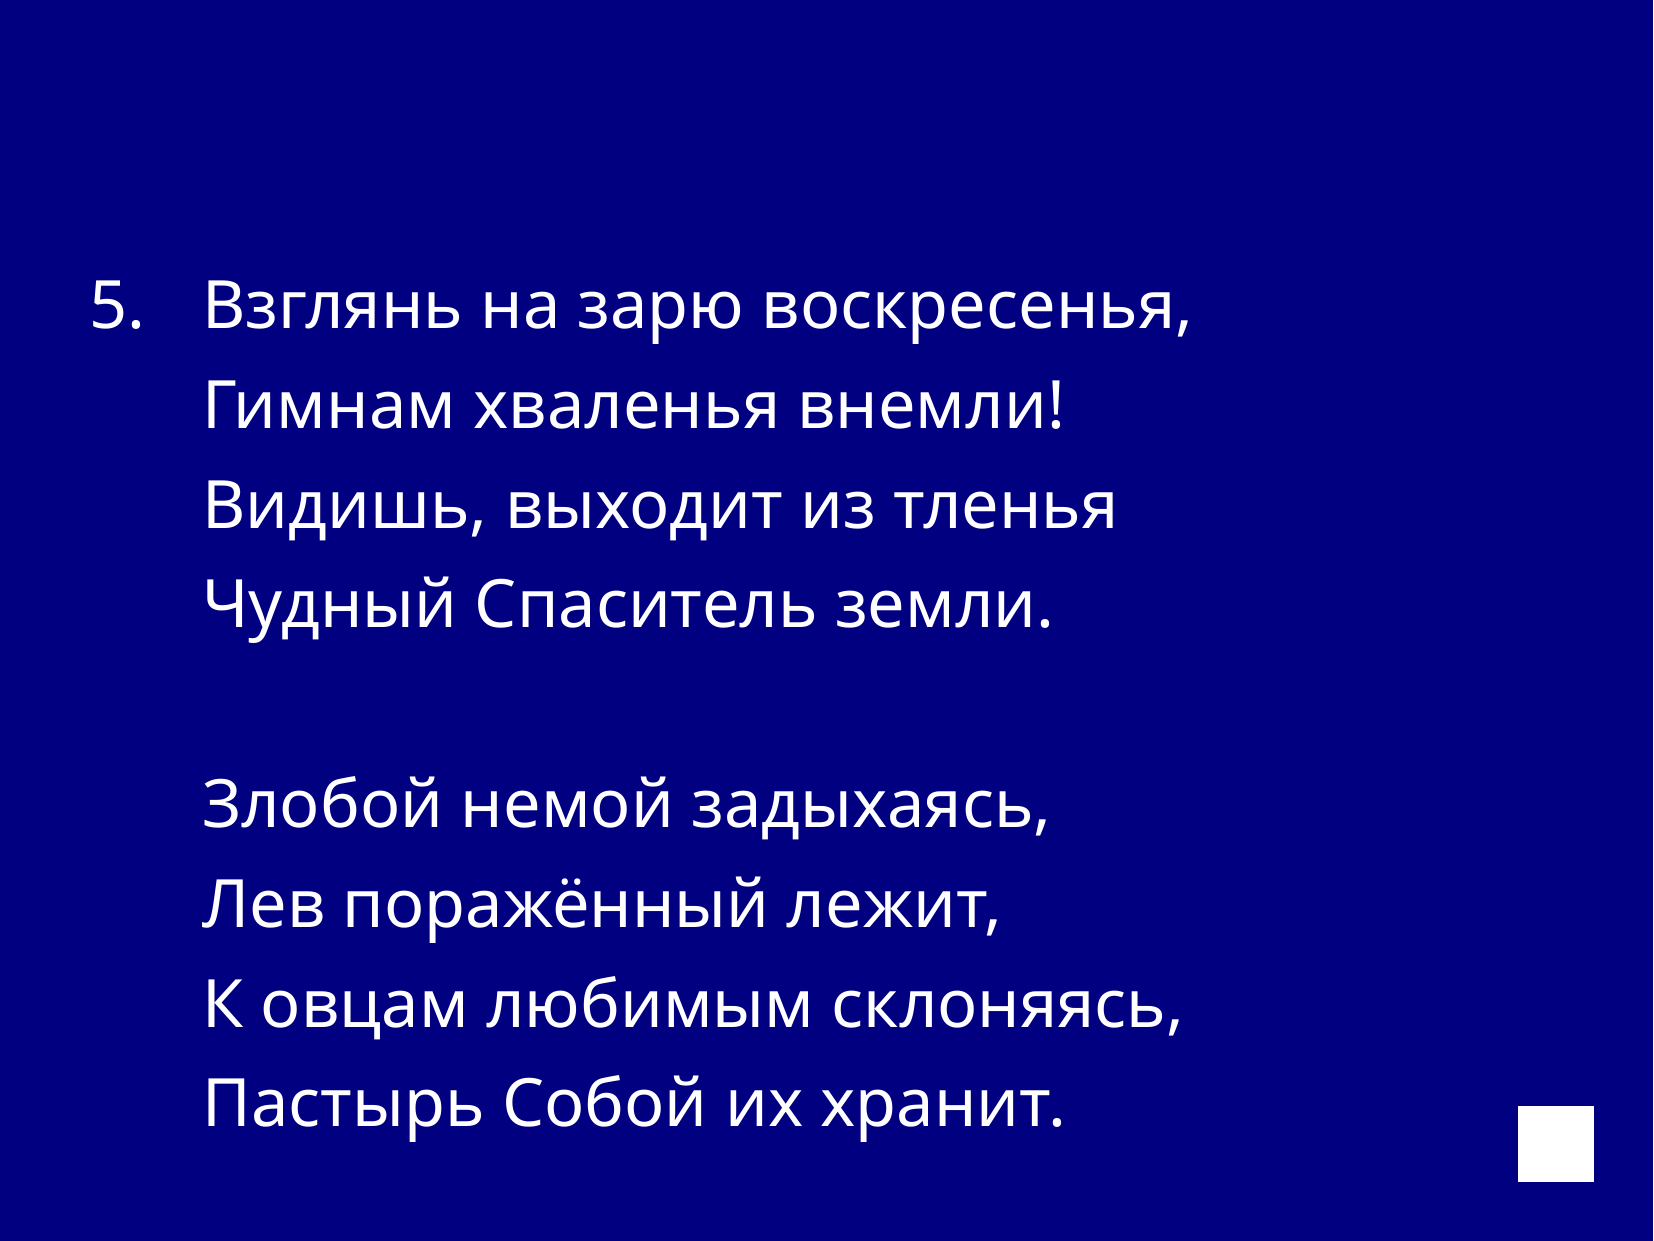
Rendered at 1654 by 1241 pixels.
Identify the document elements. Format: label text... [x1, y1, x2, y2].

text_box 5. Взглянь на зарю воскресенья, Гимнам хваленья внемли! Видишь, выходит из тленья Чудный Спаситель земли. Злобой немой задыхаясь, Лев поражённый лежит, К овцам любимым склоняясь, Пастырь Собой их хранит. [75, 150, 1576, 1163]
text_box [1518, 1106, 1594, 1182]
